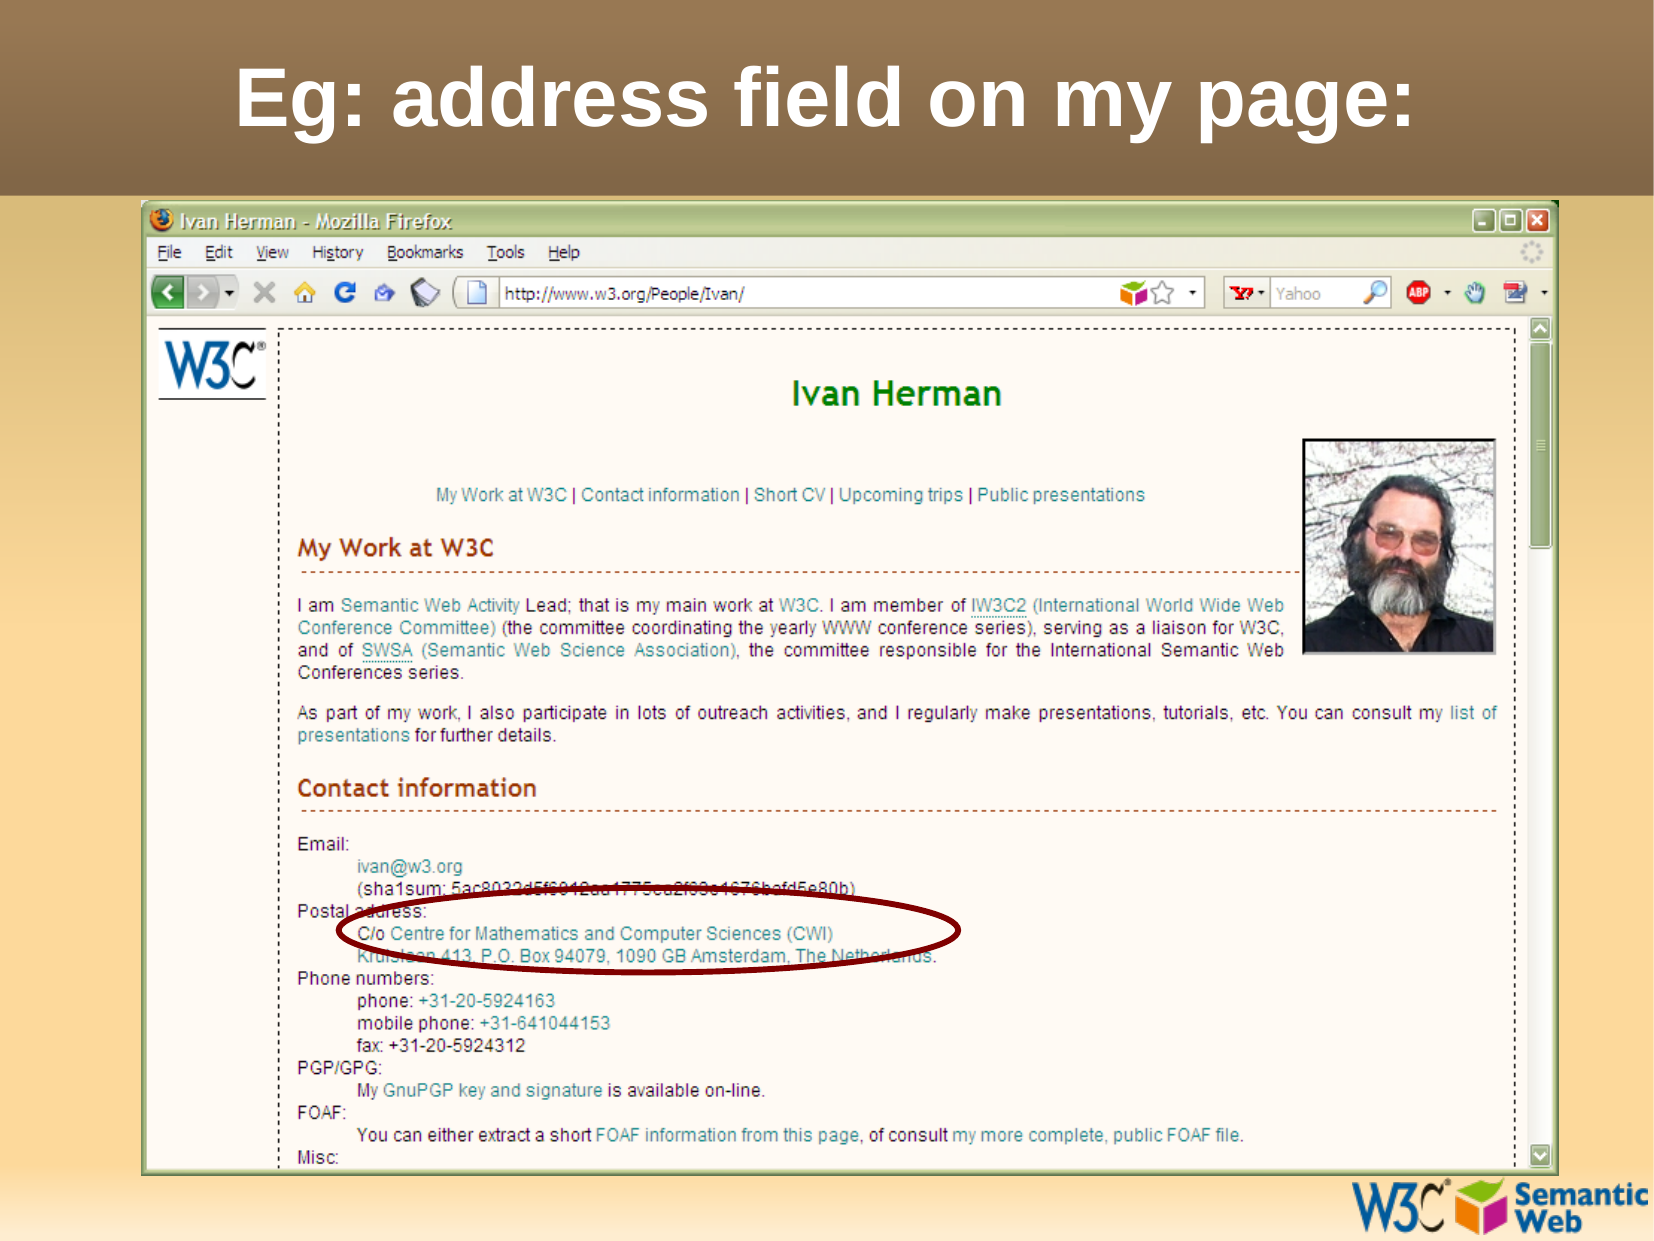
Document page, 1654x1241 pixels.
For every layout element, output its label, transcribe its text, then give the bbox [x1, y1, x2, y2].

title Eg: address field on my page: [0, 0, 1654, 196]
picture [0, 196, 1654, 1241]
